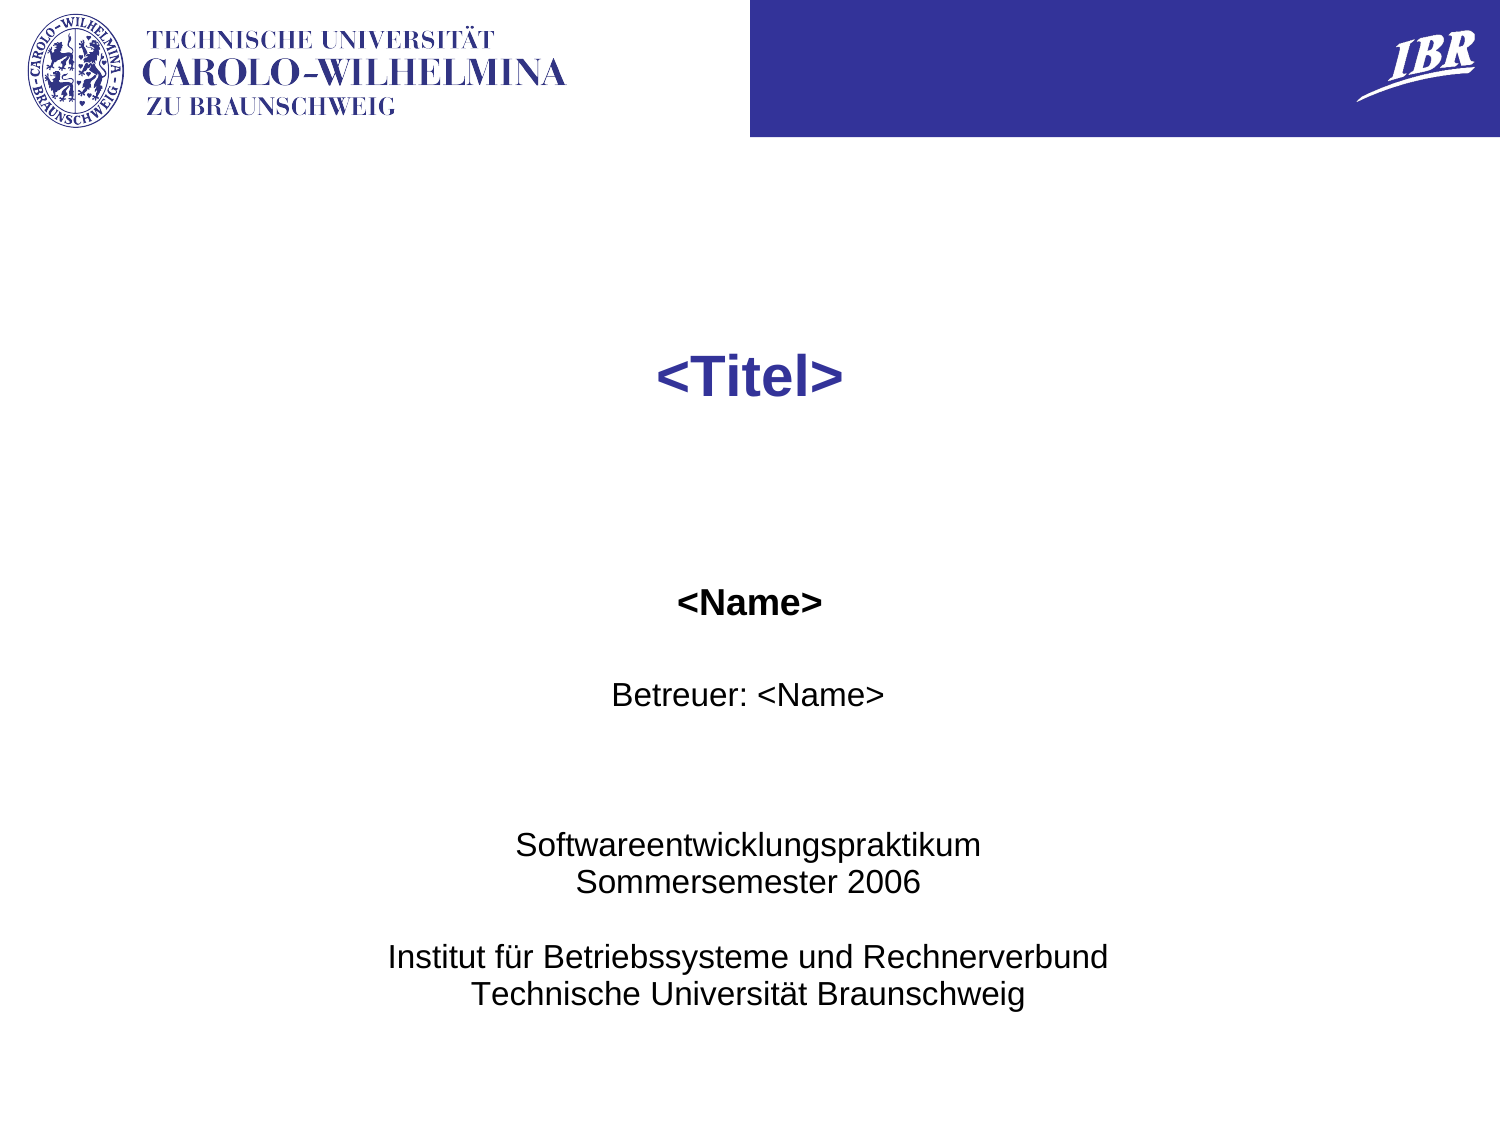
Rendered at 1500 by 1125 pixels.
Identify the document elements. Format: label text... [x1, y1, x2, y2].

title <Titel> [112, 255, 1388, 497]
picture [27, 10, 569, 129]
picture [1356, 30, 1475, 102]
